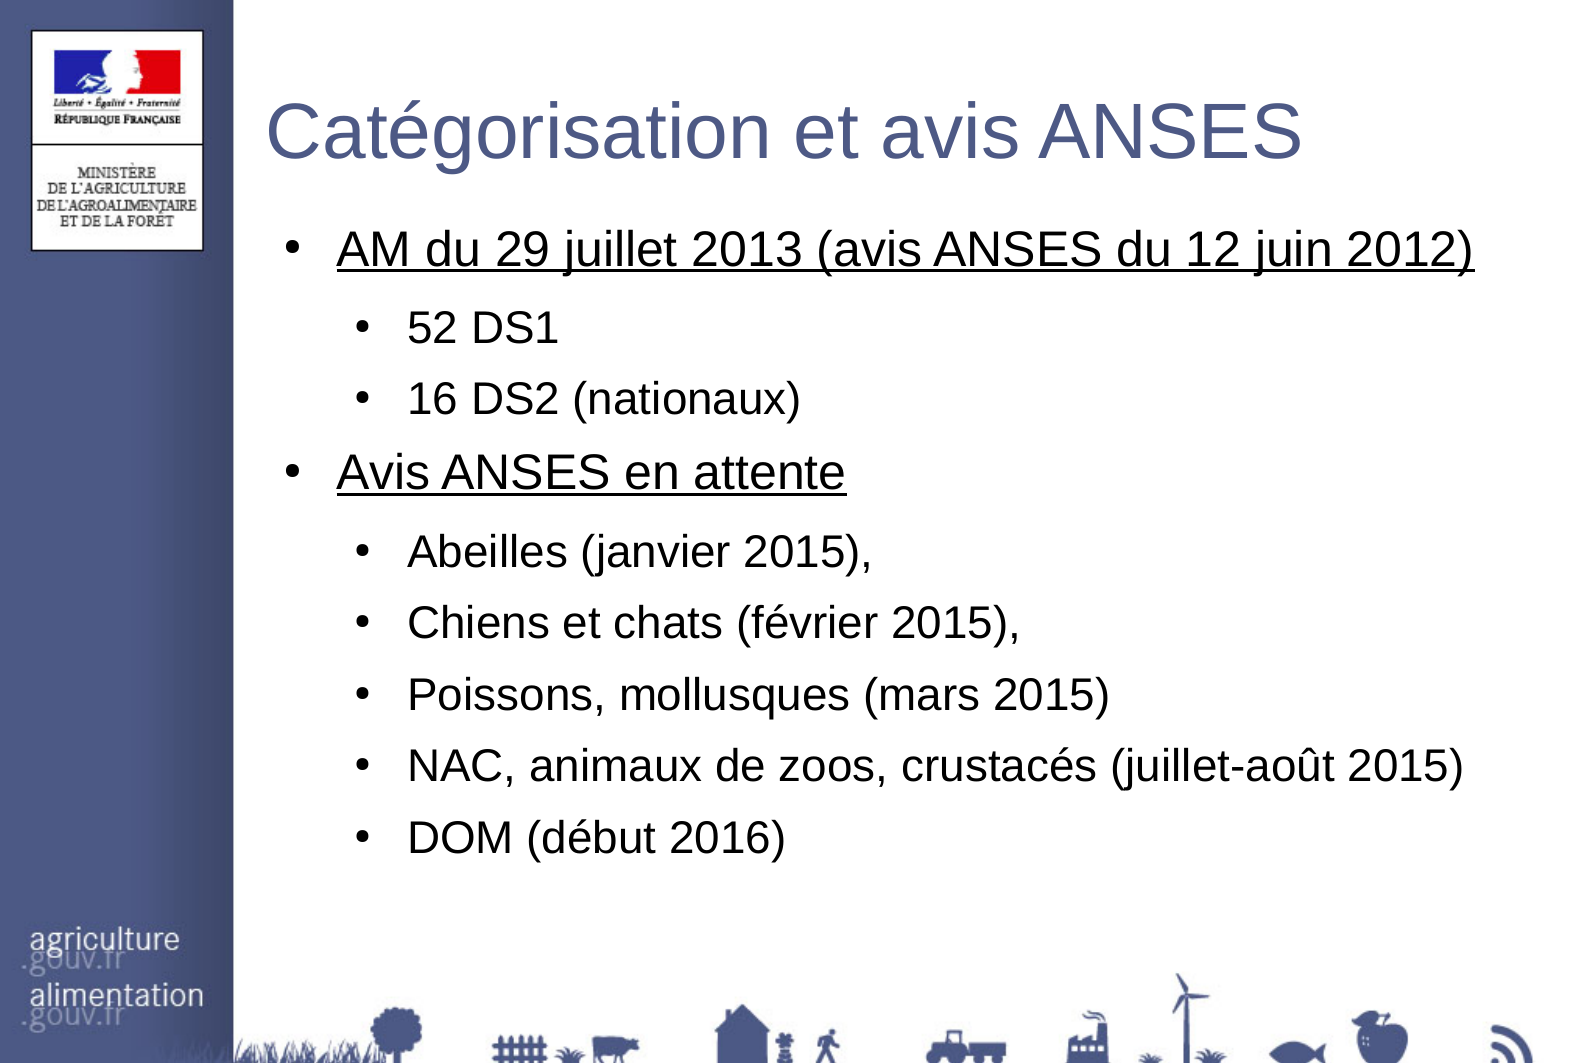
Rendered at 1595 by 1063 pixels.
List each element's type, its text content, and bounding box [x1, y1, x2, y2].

list AM du 29 juillet 2013 (avis ANSES du 12 juin 2012) 52 DS1 16 DS2 (nationaux) Avis ANSES en attente Abeilles (janvier 2015), Chiens et chats (février 2015), Poissons, mollusques (mars 2015) NAC, animaux de zoos, crustacés (juillet-août 2015) DOM (début 2016) [265, 220, 1536, 923]
picture [0, 0, 1595, 1063]
title Catégorisation et avis ANSES [265, 42, 1536, 220]
